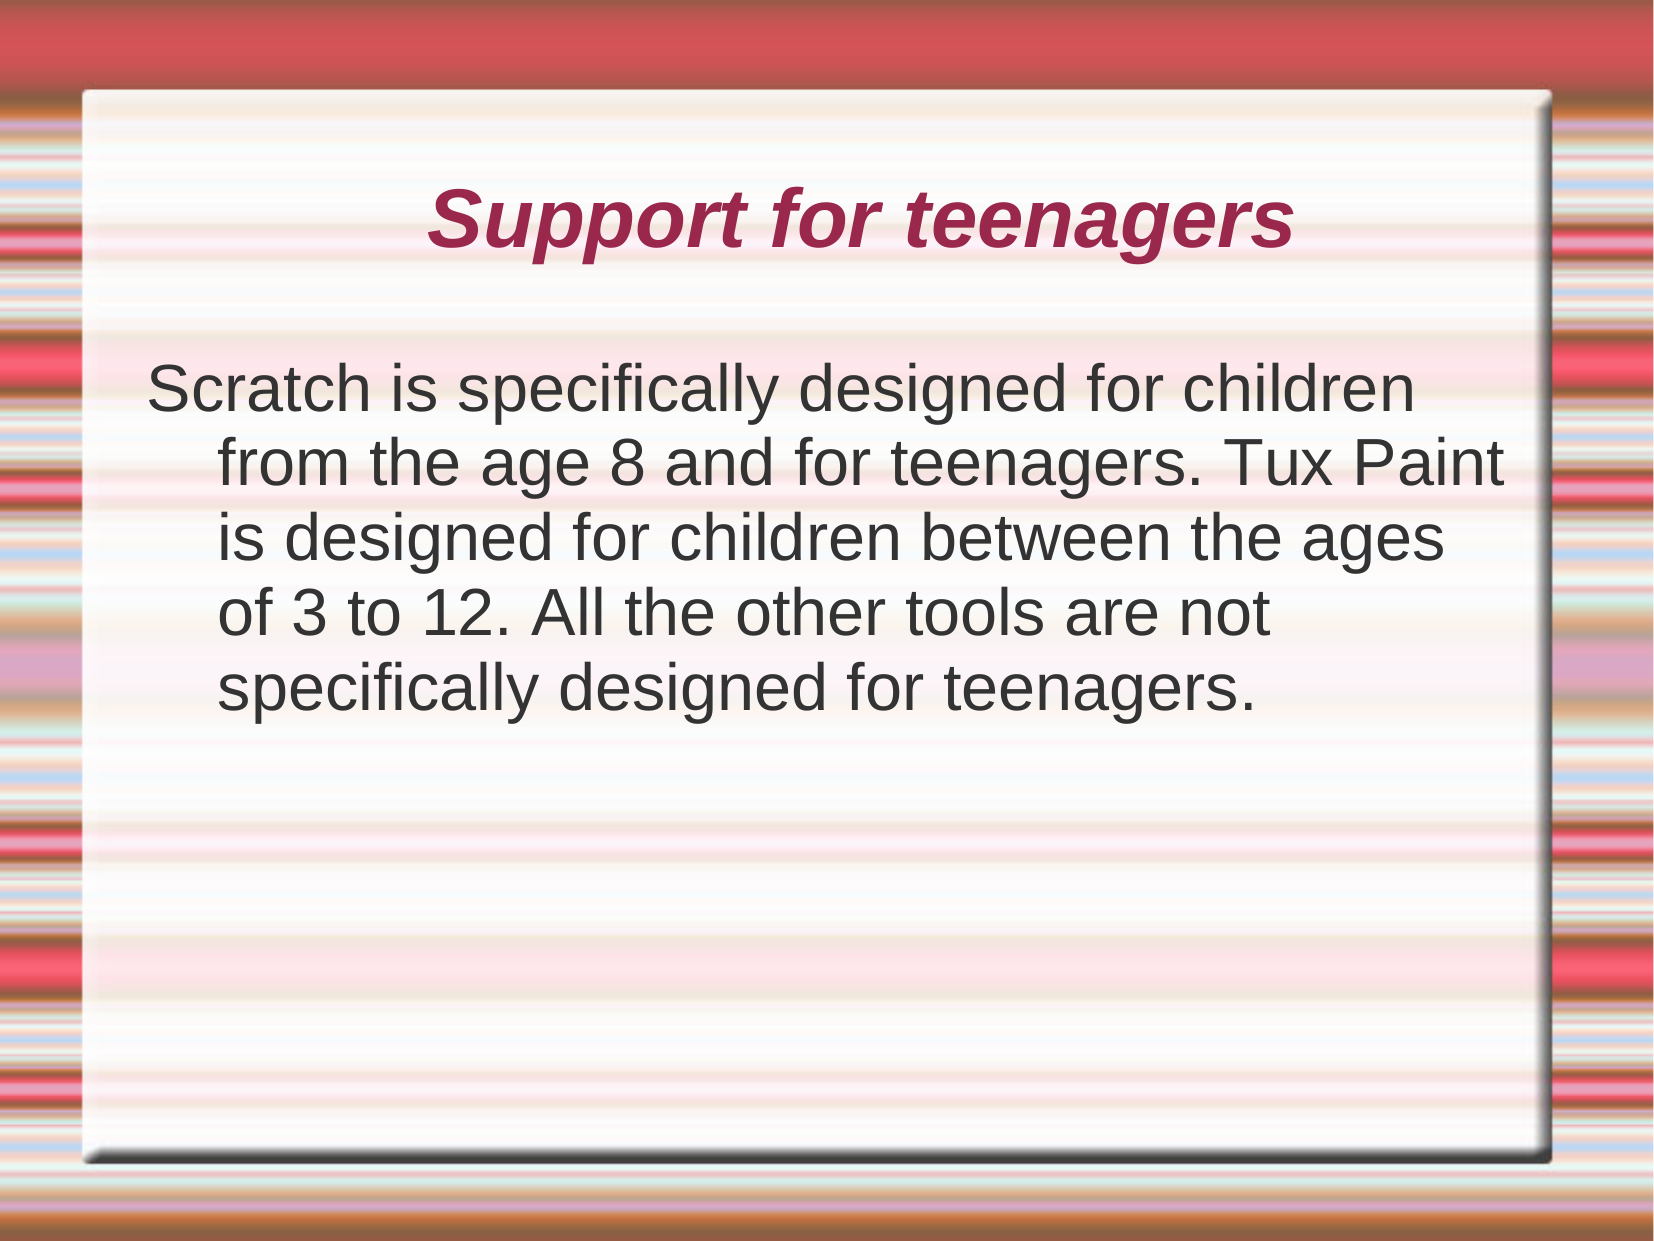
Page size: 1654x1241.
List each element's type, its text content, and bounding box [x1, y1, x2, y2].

picture [0, 0, 1654, 1241]
list Scratch is specifically designed for children from the age 8 and for teenagers. Tux Paint is designed for children between the ages of 3 to 12. All the other tools are not specifically designed for teenagers. [134, 350, 1516, 1133]
title Support for teenagers [121, 114, 1534, 322]
